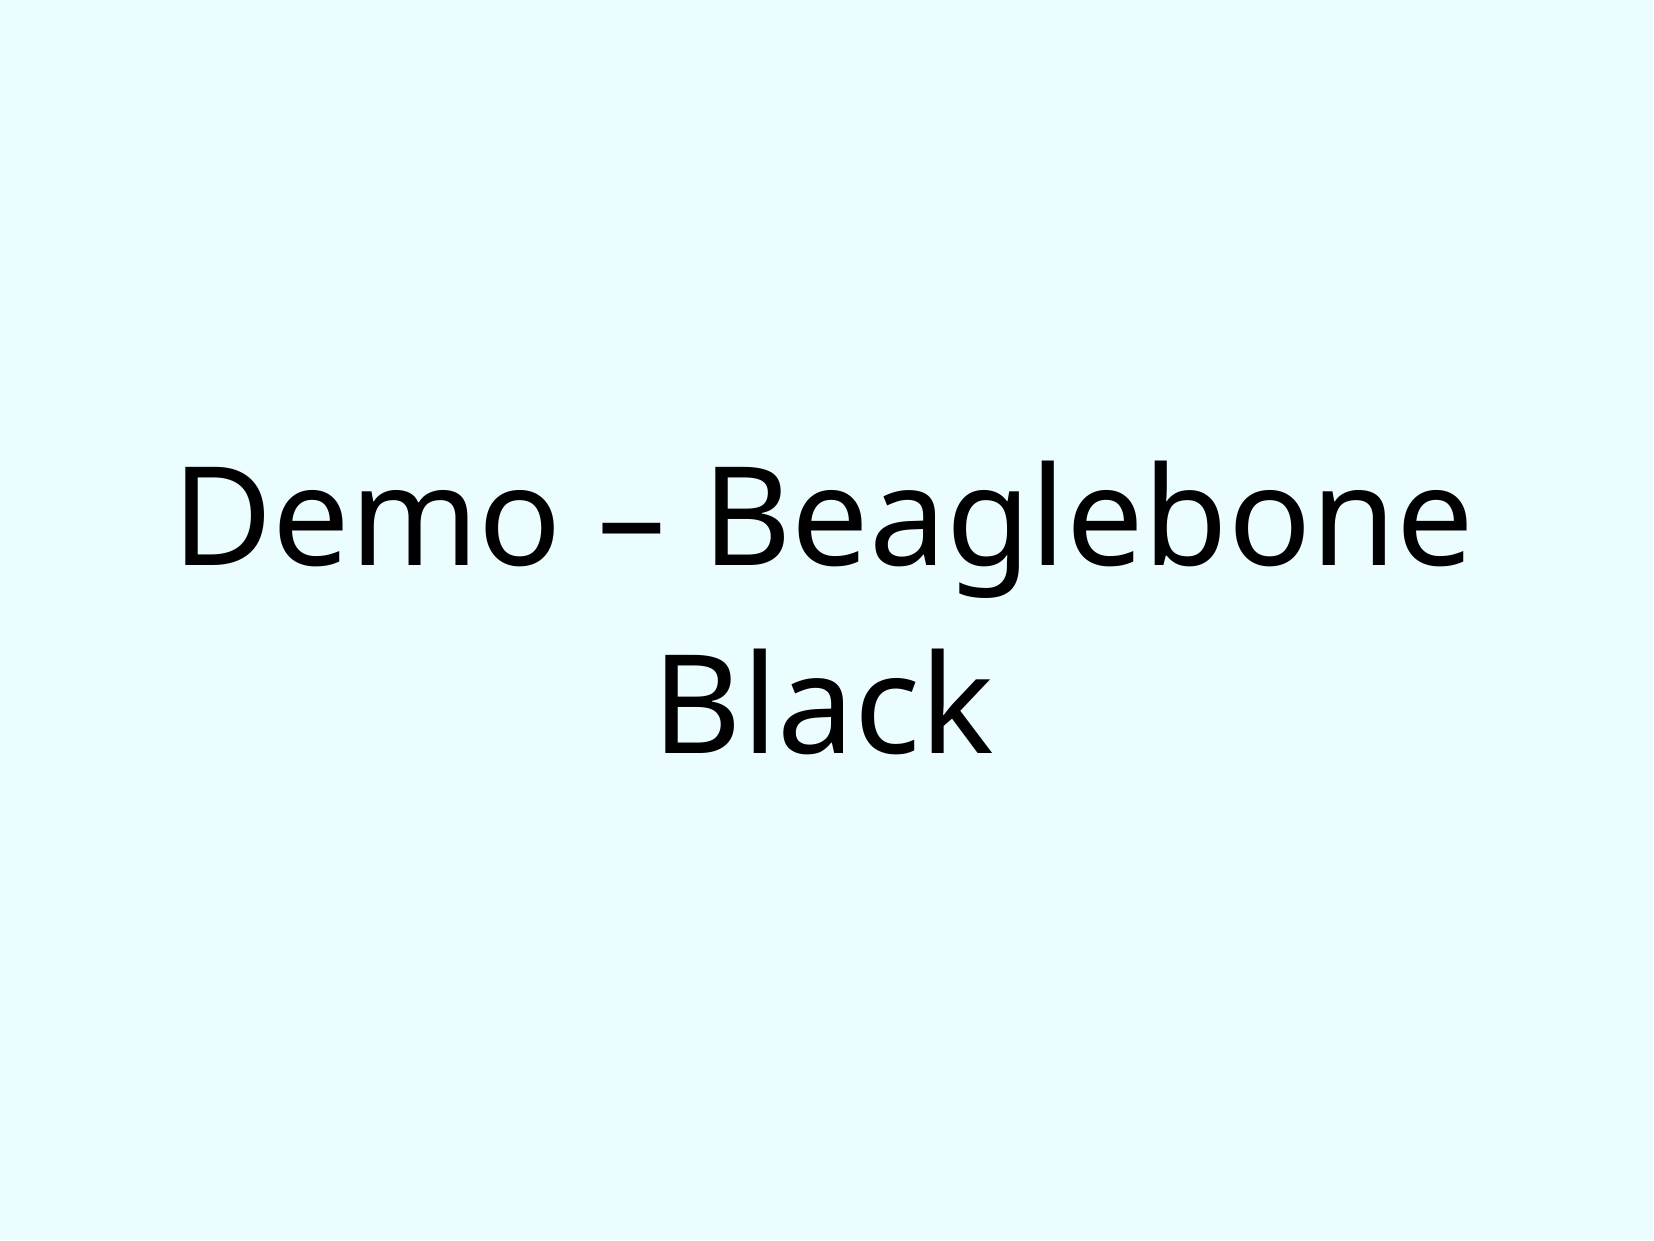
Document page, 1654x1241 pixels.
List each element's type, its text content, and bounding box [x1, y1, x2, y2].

text_box Demo – Beaglebone Black [79, 69, 1568, 1144]
